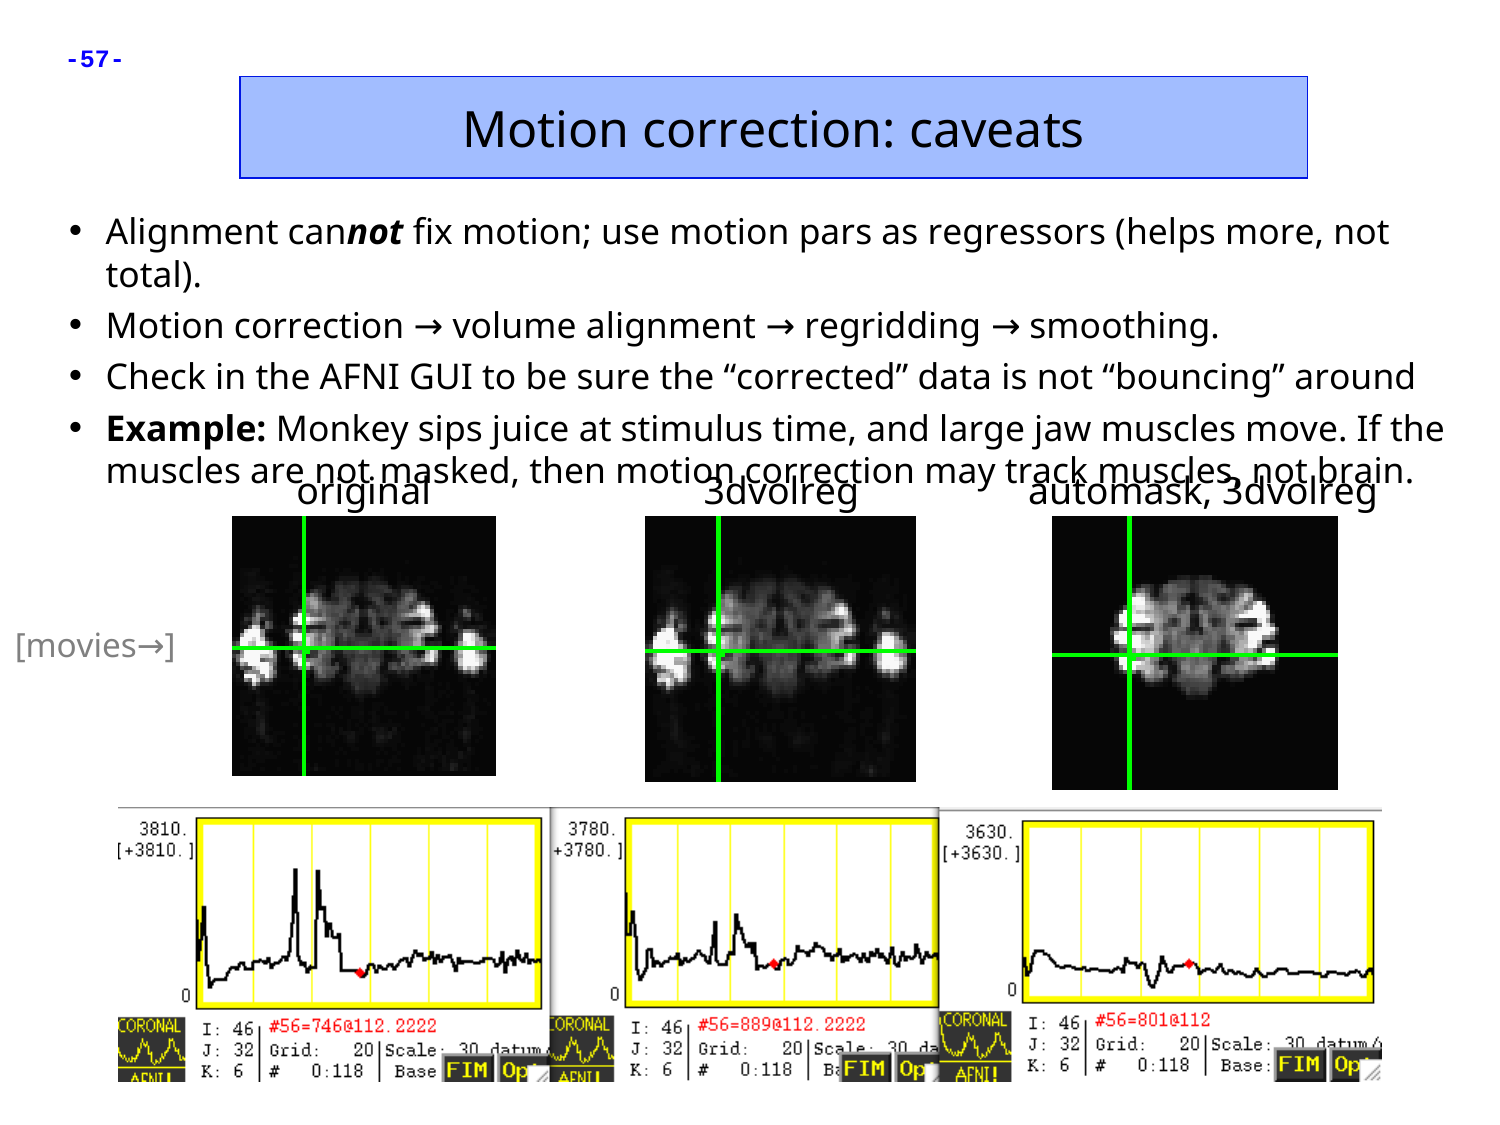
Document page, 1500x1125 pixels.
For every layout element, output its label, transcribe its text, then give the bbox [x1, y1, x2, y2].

picture [118, 807, 1382, 1082]
picture [1052, 516, 1338, 790]
text_box 3dvolreg [688, 459, 903, 516]
text_box automask, 3dvolreg [1013, 459, 1423, 521]
text_box Motion correction: caveats [240, 76, 1308, 179]
text_box [movies→] [0, 616, 226, 677]
picture [645, 516, 916, 782]
text_box original [281, 459, 496, 516]
picture [232, 516, 496, 776]
text_box Alignment cannot fix motion; use motion pars as regressors (helps more, not total). Motion correction → volume alignment → regridding → smoothing. Check in the AFNI GUI to be sure the “corrected” data is not “bouncing” around Example: Monkey sips juice at stimulus time, and large jaw muscles move. If the muscles are not masked, then motion correction may track muscles, not brain. [53, 201, 1463, 461]
